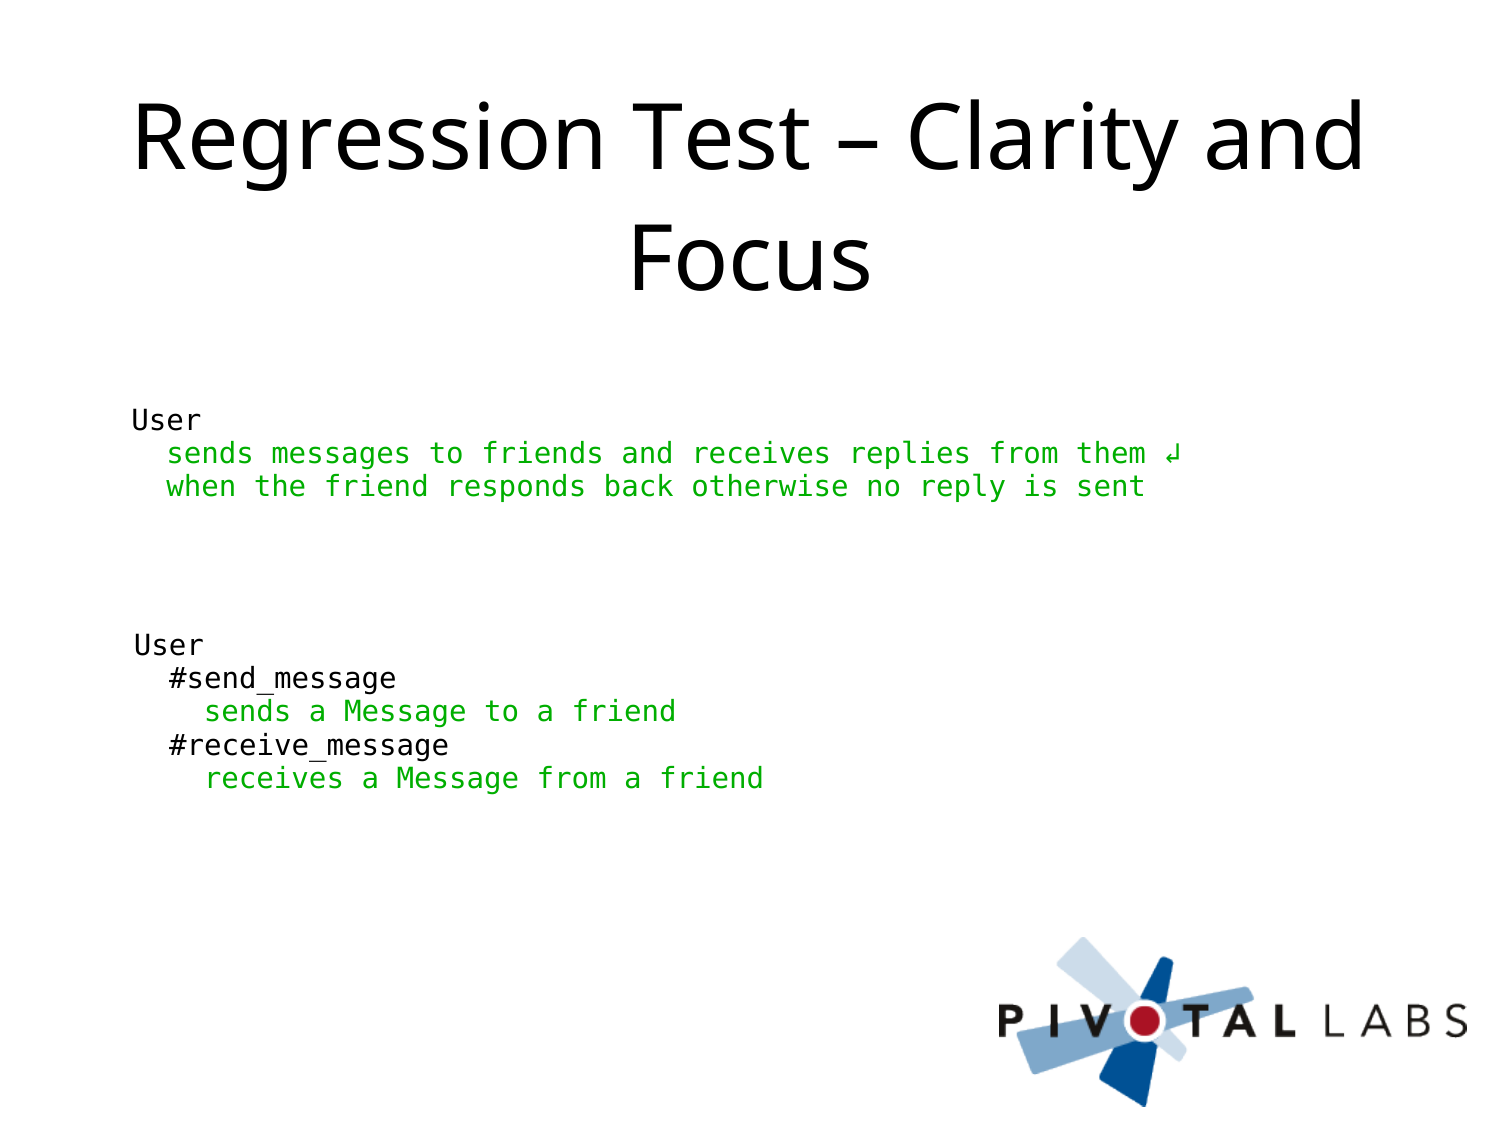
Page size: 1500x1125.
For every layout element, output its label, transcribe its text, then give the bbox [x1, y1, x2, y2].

title Regression Test – Clarity and Focus [112, 76, 1388, 312]
text_box User sends messages to friends and receives replies from them ↲ when the friend responds back otherwise no reply is sent [116, 396, 1003, 512]
text_box User #send_message sends a Message to a friend #receive_message receives a Message from a friend [119, 621, 636, 803]
picture [999, 937, 1467, 1107]
